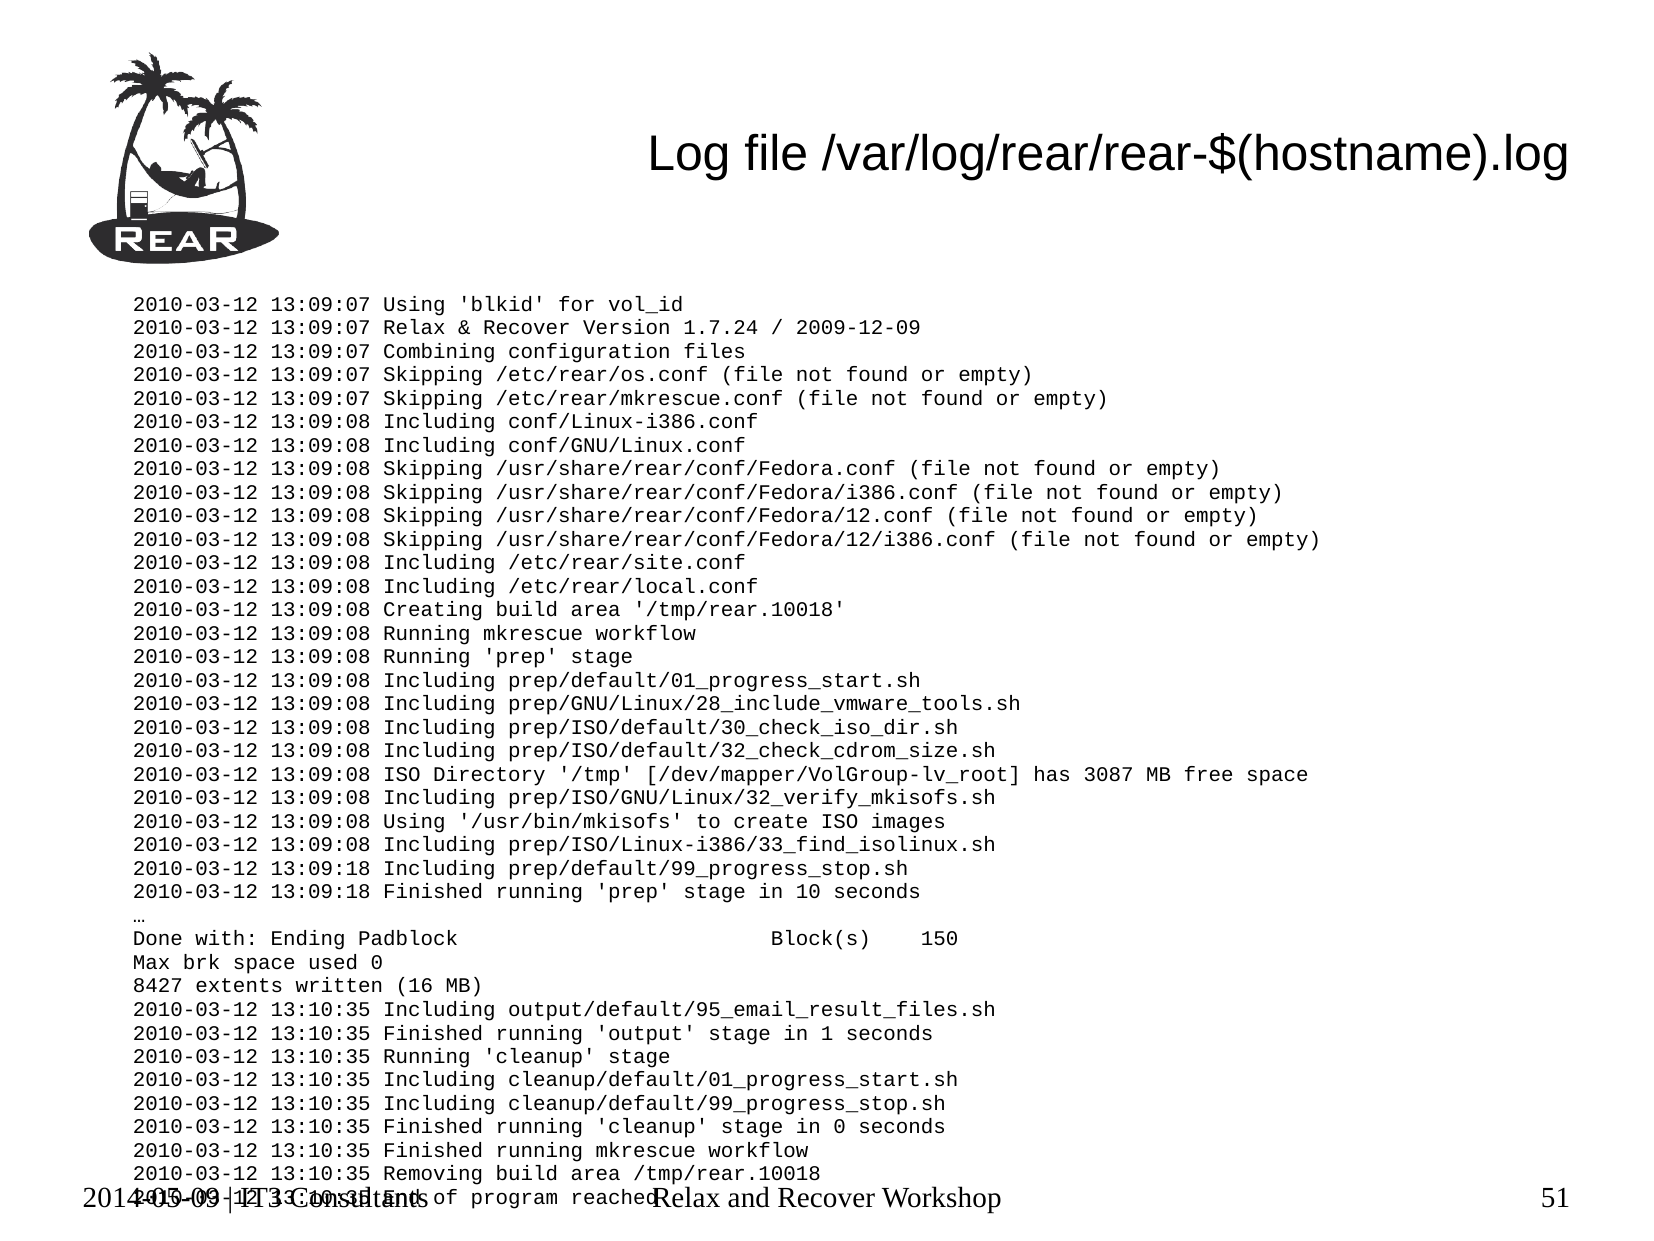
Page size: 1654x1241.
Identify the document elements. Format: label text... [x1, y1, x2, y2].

title Log file /var/log/rear/rear-$(hostname).log [295, 56, 1571, 250]
picture [88, 52, 279, 266]
text_box 2010-03-12 13:09:07 Using 'blkid' for vol_id 2010-03-12 13:09:07 Relax & Recover Version 1.7.24 / 2009-12-09 2010-03-12 13:09:07 Combining configuration files 2010-03-12 13:09:07 Skipping /etc/rear/os.conf (file not found or empty) 2010-03-12 13:09:07 Skipping /etc/rear/mkrescue.conf (file not found or empty) 2010-03-12 13:09:08 Including conf/Linux-i386.conf 2010-03-12 13:09:08 Including conf/GNU/Linux.conf 2010-03-12 13:09:08 Skipping /usr/share/rear/conf/Fedora.conf (file not found or empty) 2010-03-12 13:09:08 Skipping /usr/share/rear/conf/Fedora/i386.conf (file not found or empty) 2010-03-12 13:09:08 Skipping /usr/share/rear/conf/Fedora/12.conf (file not found or empty) 2010-03-12 13:09:08 Skipping /usr/share/rear/conf/Fedora/12/i386.conf (file not found or empty) 2010-03-12 13:09:08 Including /etc/rear/site.conf 2010-03-12 13:09:08 Including /etc/rear/local.conf 2010-03-12 13:09:08 Creating build area '/tmp/rear.10018' 2010-03-12 13:09:08 Running mkrescue workflow 2010-03-12 13:09:08 Running 'prep' stage 2010-03-12 13:09:08 Including prep/default/01_progress_start.sh 2010-03-12 13:09:08 Including prep/GNU/Linux/28_include_vmware_tools.sh 2010-03-12 13:09:08 Including prep/ISO/default/30_check_iso_dir.sh 2010-03-12 13:09:08 Including prep/ISO/default/32_check_cdrom_size.sh 2010-03-12 13:09:08 ISO Directory '/tmp' [/dev/mapper/VolGroup-lv_root] has 3087 MB free space 2010-03-12 13:09:08 Including prep/ISO/GNU/Linux/32_verify_mkisofs.sh 2010-03-12 13:09:08 Using '/usr/bin/mkisofs' to create ISO images 2010-03-12 13:09:08 Including prep/ISO/Linux-i386/33_find_isolinux.sh 2010-03-12 13:09:18 Including prep/default/99_progress_stop.sh 2010-03-12 13:09:18 Finished running 'prep' stage in 10 seconds … Done with: Ending Padblock Block(s) 150 Max brk space used 0 8427 extents written (16 MB) 2010-03-12 13:10:35 Including output/default/95_email_result_files.sh 2010-03-12 13:10:35 Finished running 'output' stage in 1 seconds 2010-03-12 13:10:35 Running 'cleanup' stage 2010-03-12 13:10:35 Including cleanup/default/01_progress_start.sh 2010-03-12 13:10:35 Including cleanup/default/99_progress_stop.sh 2010-03-12 13:10:35 Finished running 'cleanup' stage in 0 seconds 2010-03-12 13:10:35 Finished running mkrescue workflow 2010-03-12 13:10:35 Removing build area /tmp/rear.10018 2010-03-12 13:10:35 End of program reached [118, 286, 1336, 1228]
